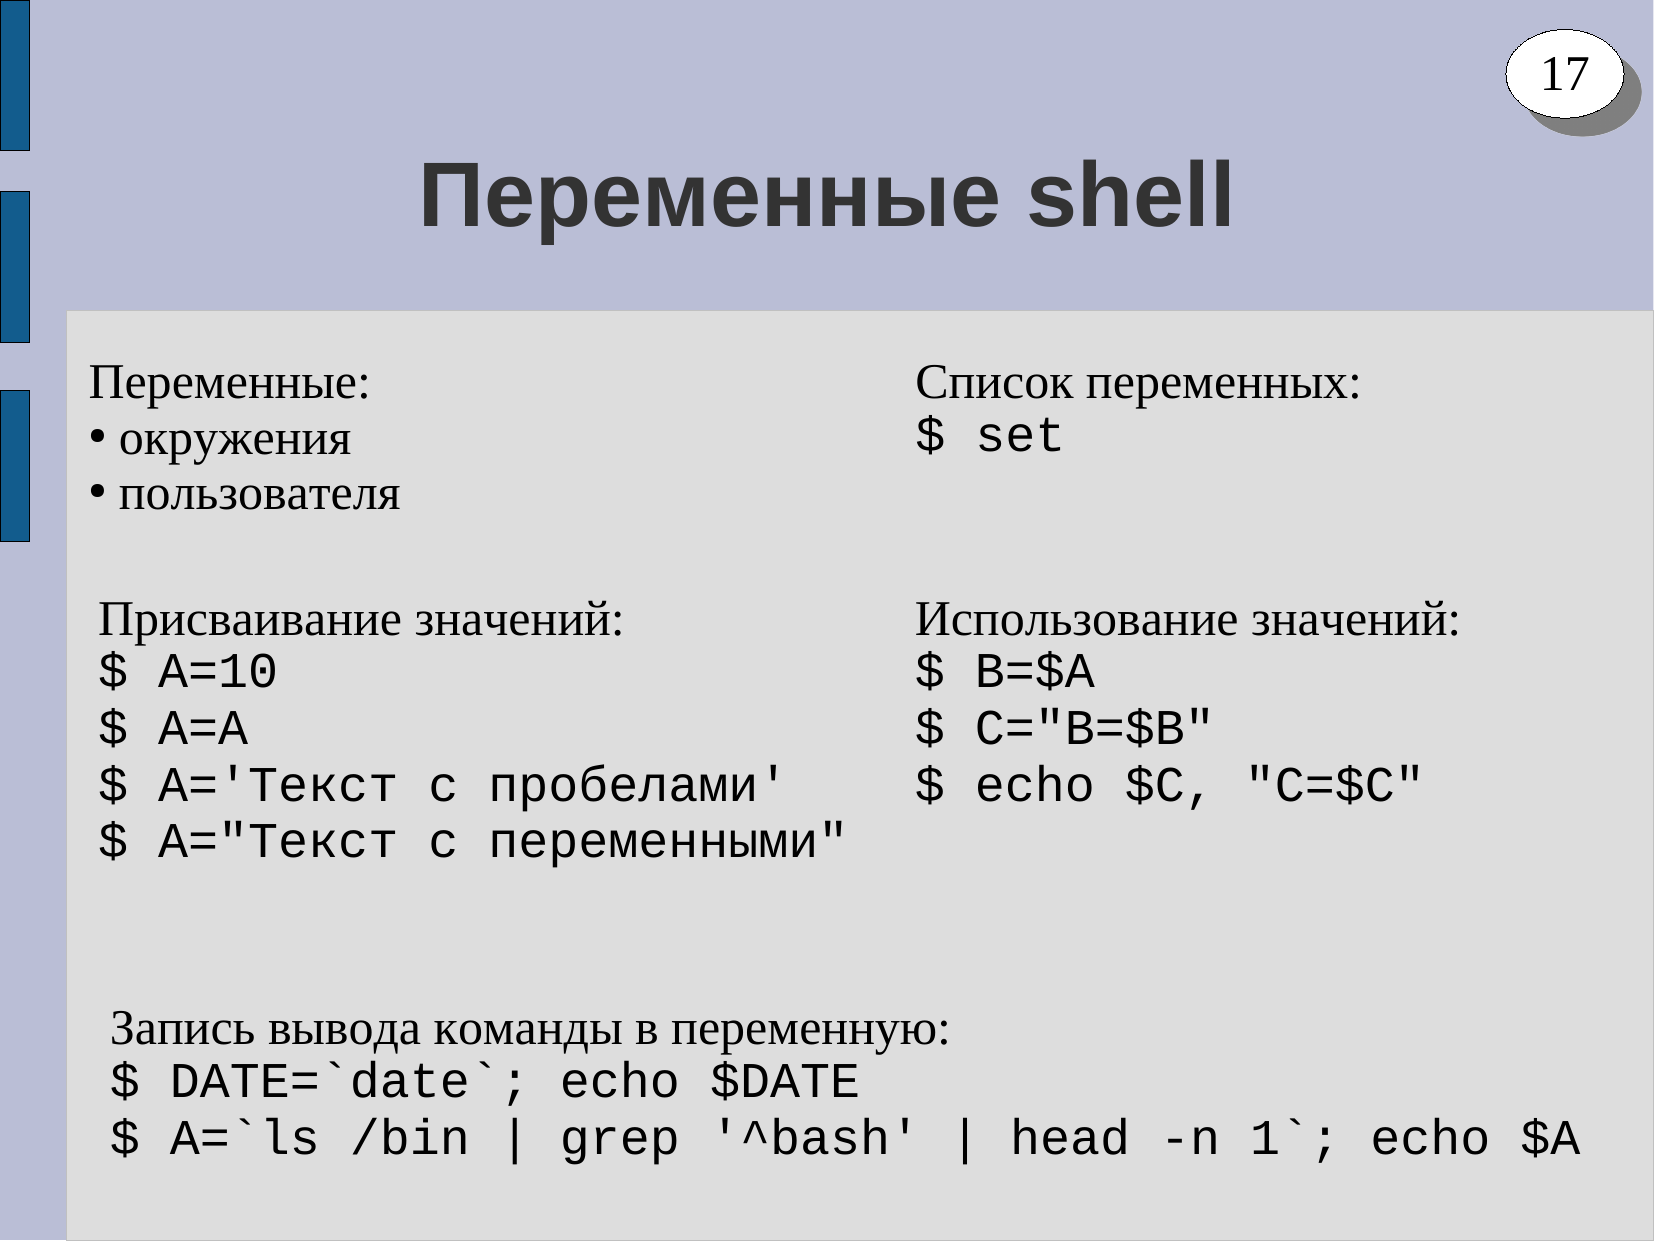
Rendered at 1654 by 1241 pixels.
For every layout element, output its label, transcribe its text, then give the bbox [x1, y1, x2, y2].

title Переменные shell [121, 91, 1534, 299]
text_box 17 [1505, 29, 1625, 119]
text_box Присваивание значений: $ A=10 $ A=A $ A='Текст с пробелами' $ A="Текст с переменными" [98, 590, 849, 873]
text_box Использование значений: $ B=$A $ C="B=$B" $ echo $C, "C=$C" [914, 590, 1463, 817]
text_box Список переменных: $ set [915, 354, 1363, 467]
text_box Переменные: окружения пользователя [88, 354, 402, 521]
text_box Запись вывода команды в переменную: $ DATE=`date`; echo $DATE $ A=`ls /bin | grep '^bash' | head -n 1`; echo $A [109, 1000, 1580, 1170]
